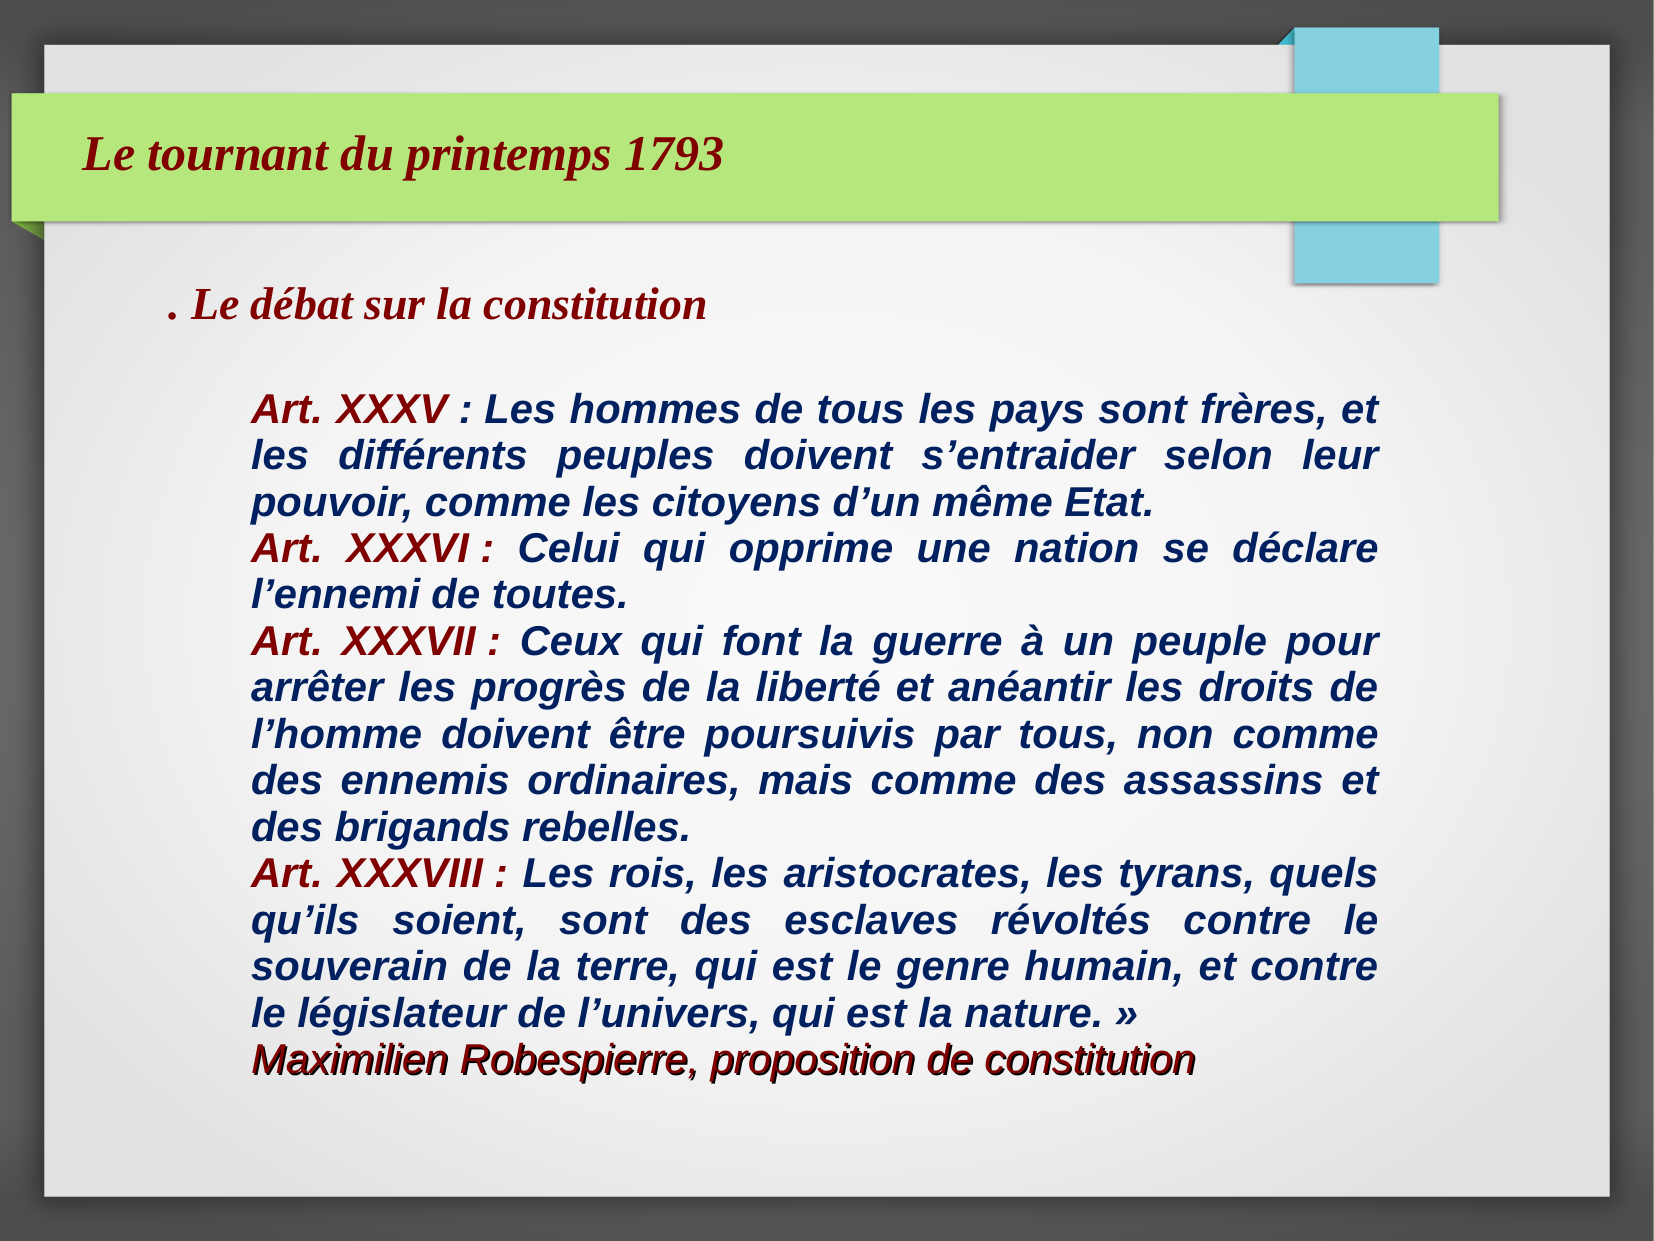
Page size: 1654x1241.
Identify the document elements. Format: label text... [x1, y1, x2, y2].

picture [0, 0, 1654, 1241]
text_box . Le débat sur la constitution [153, 271, 1028, 338]
title Le tournant du printemps 1793 [82, 94, 1264, 213]
text_box Art. XXXV : Les hommes de tous les pays sont frères, et les différents peuples doivent s’entraider selon leur pouvoir, comme les citoyens d’un même Etat. Art. XXXVI : Celui qui opprime une nation se déclare l’ennemi de toutes. Art. XXXVII : Ceux qui font la guerre à un peuple pour arrêter les progrès de la liberté et anéantir les droits de l’homme doivent être poursuivis par tous, non comme des ennemis ordinaires, mais comme des assassins et des brigands rebelles. Art. XXXVIII : Les rois, les aristocrates, les tyrans, quels qu’ils soient, sont des esclaves révoltés contre le souverain de la terre, qui est le genre humain, et contre le législateur de l’univers, qui est la nature. » Maximilien Robespierre, proposition de constitution [236, 377, 1394, 1090]
